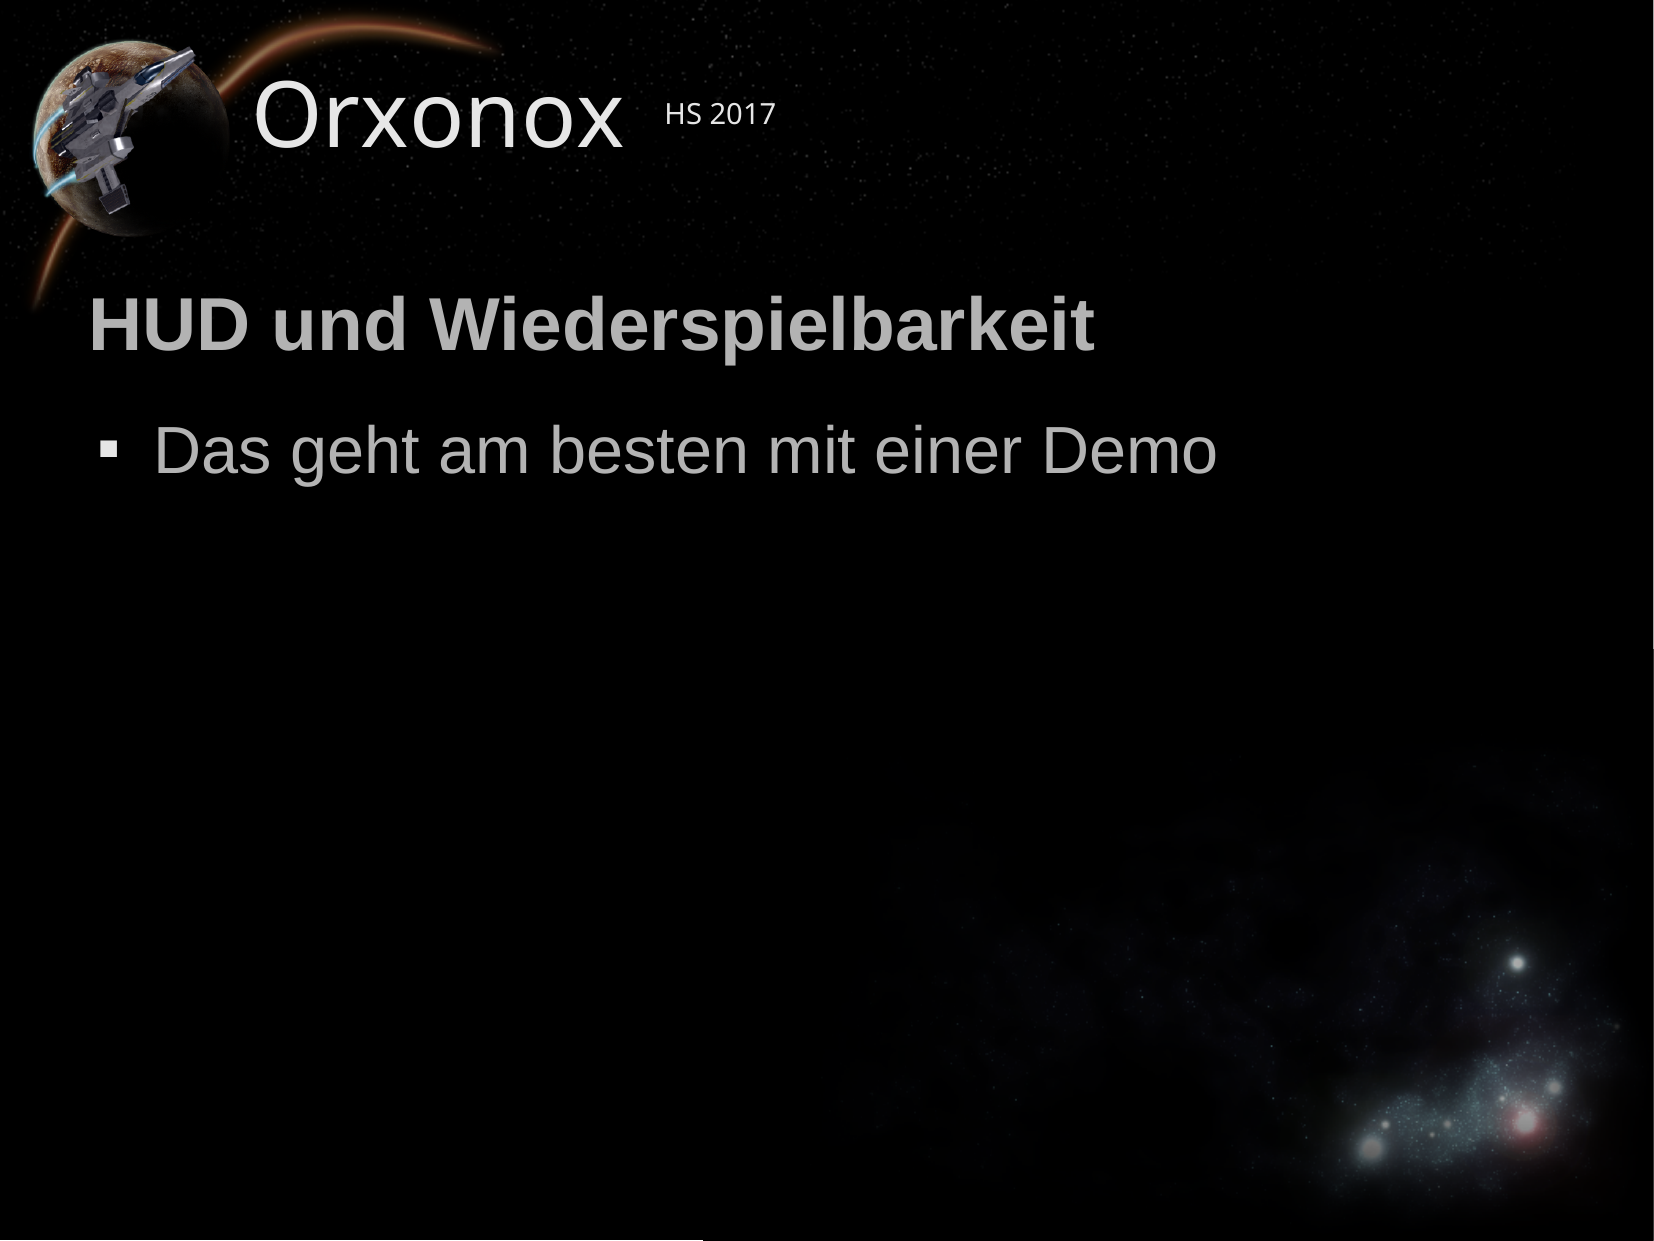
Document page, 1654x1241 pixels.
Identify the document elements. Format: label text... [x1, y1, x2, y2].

title HUD und Wiederspielbarkeit [88, 265, 1577, 384]
list Das geht am besten mit einer Demo [82, 413, 1571, 1133]
picture [0, 0, 1607, 443]
picture [703, 649, 1654, 1241]
